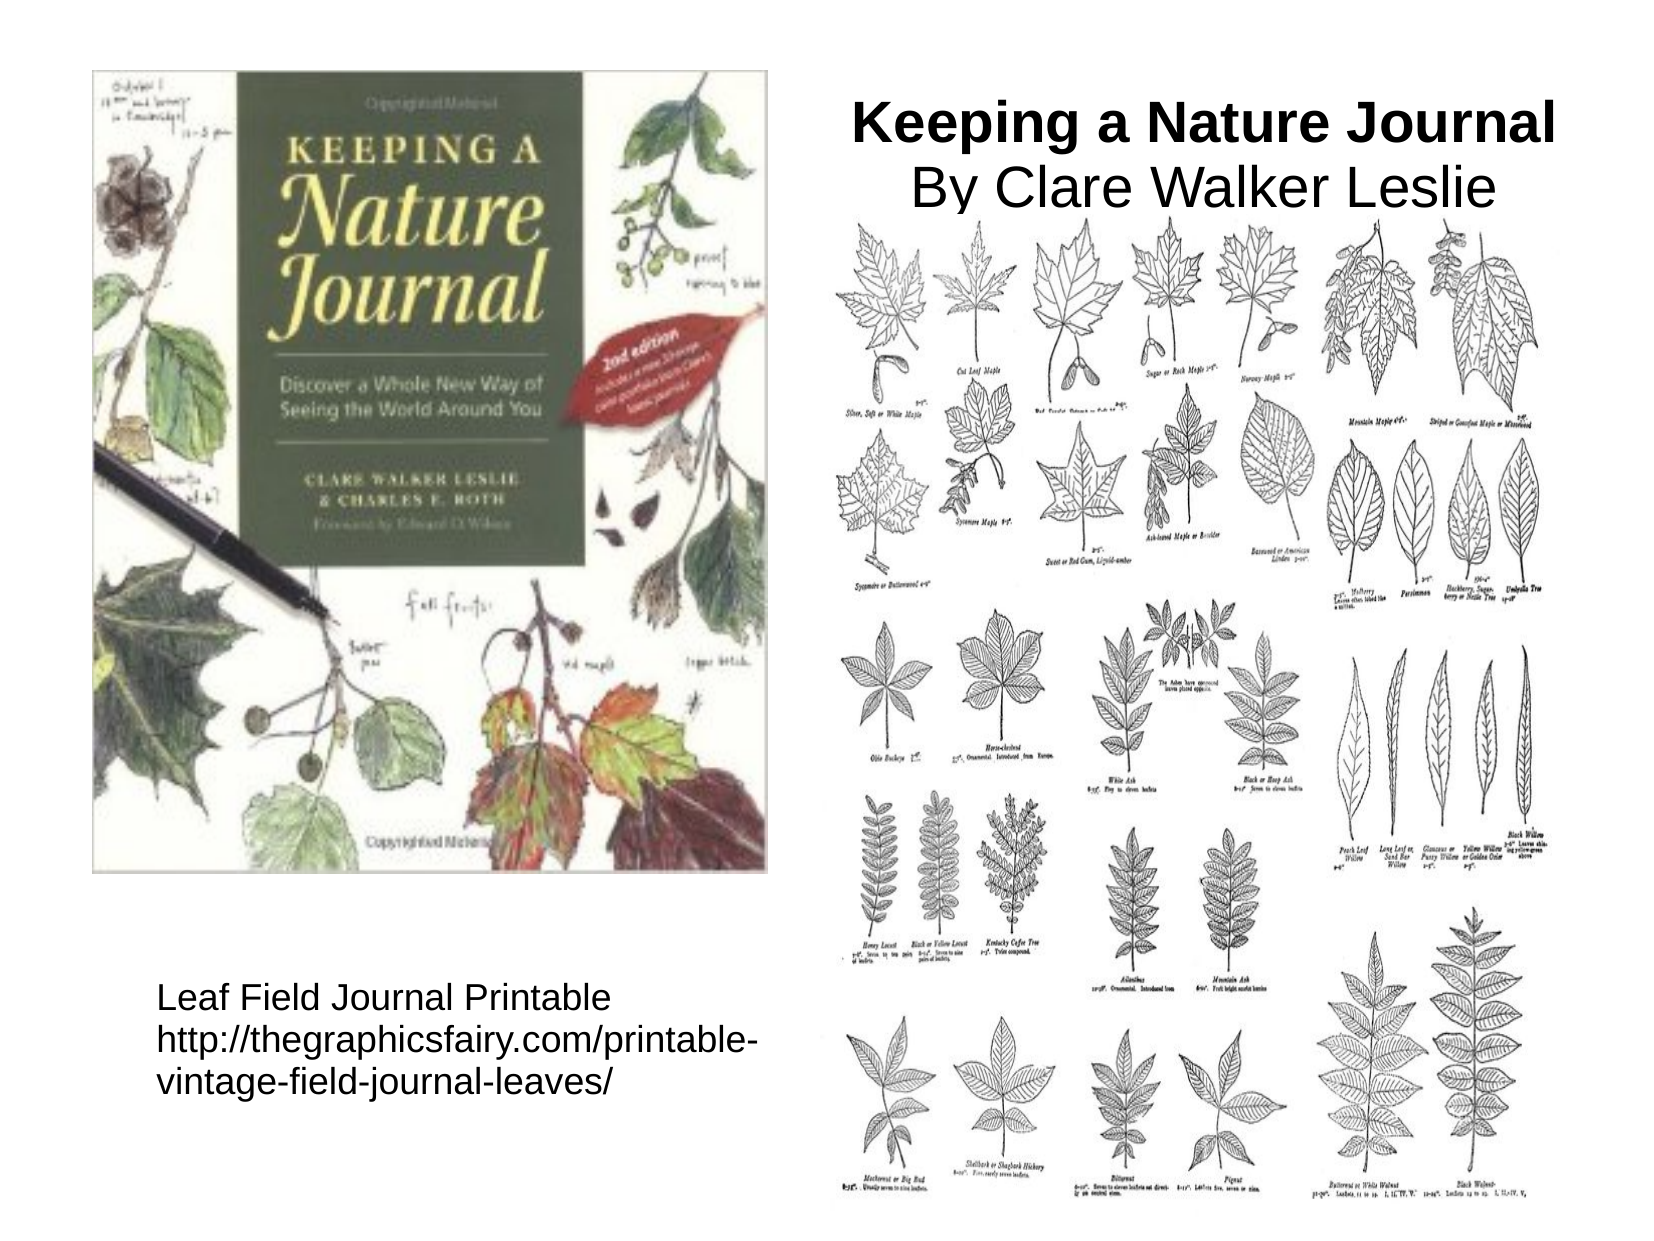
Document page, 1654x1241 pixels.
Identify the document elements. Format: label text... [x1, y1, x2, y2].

text_box Keeping a Nature Journal By Clare Walker Leslie [826, 82, 1583, 229]
picture [820, 214, 1560, 1217]
text_box Leaf Field Journal Printable http://thegraphicsfairy.com/printable-vintage-field-journal-leaves/ [141, 969, 794, 1111]
picture [92, 70, 768, 875]
